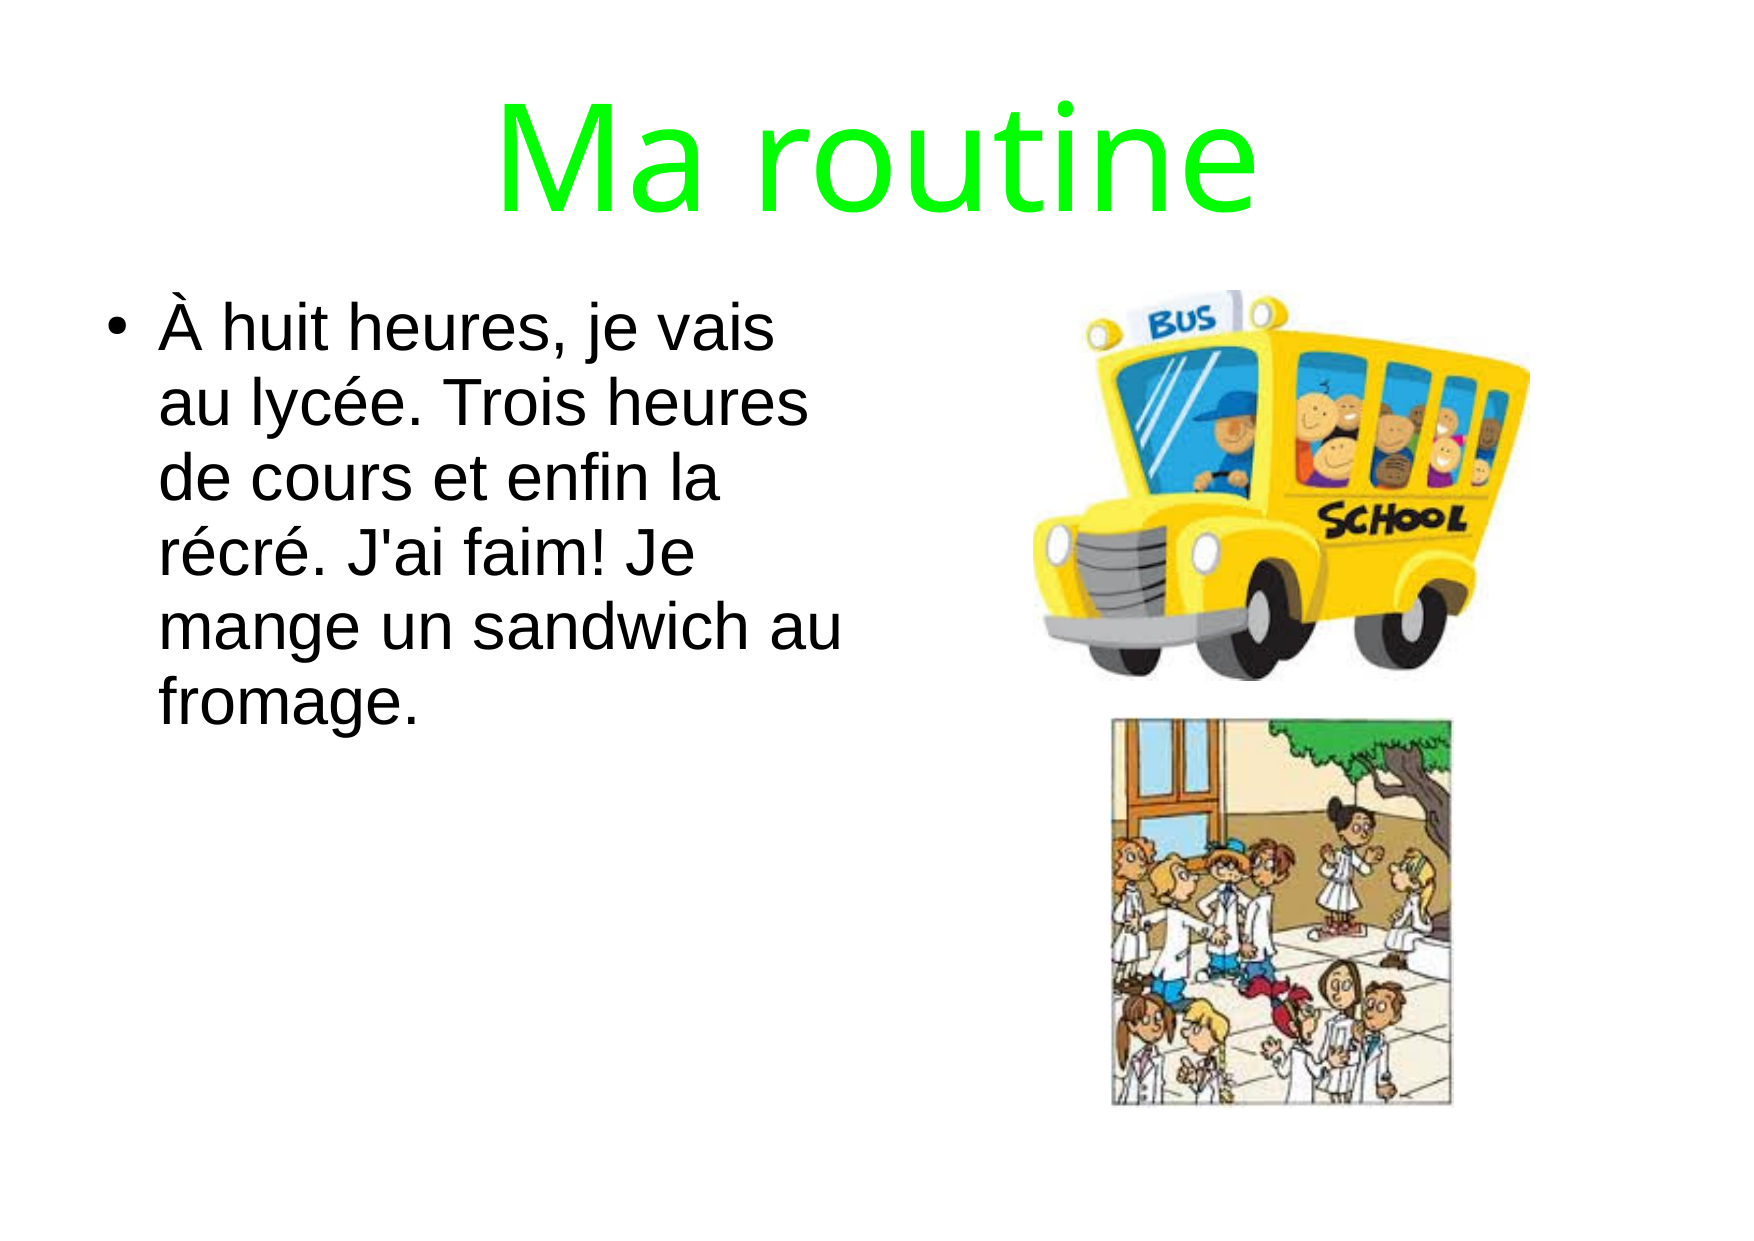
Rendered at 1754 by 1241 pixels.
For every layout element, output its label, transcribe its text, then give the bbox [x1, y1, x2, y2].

title Ma routine [87, 49, 1667, 257]
picture [1110, 717, 1454, 1109]
picture [1033, 290, 1530, 681]
list À huit heures, je vais au lycée. Trois heures de cours et enfin la récré. J'ai faim! Je mange un sandwich au fromage. [87, 290, 858, 1109]
